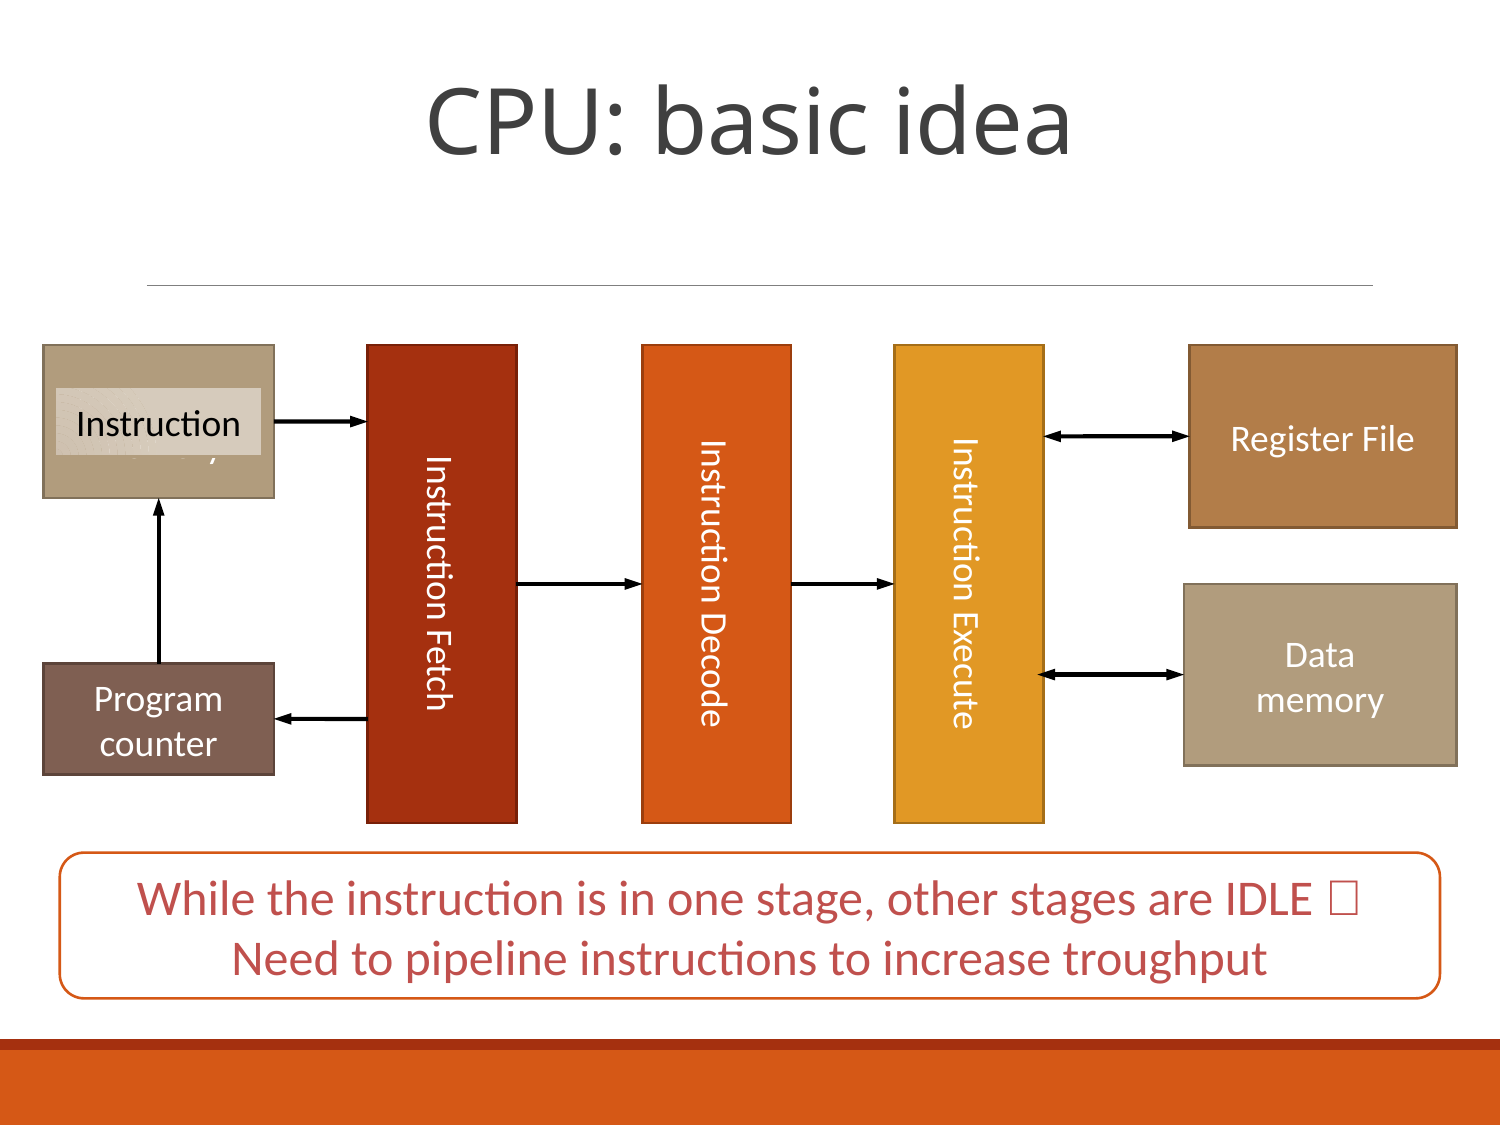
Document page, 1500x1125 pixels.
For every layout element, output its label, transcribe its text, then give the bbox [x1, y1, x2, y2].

text_box Program counter [44, 664, 274, 774]
text_box Instruction Execute [895, 345, 1043, 823]
text_box Instruction [55, 387, 262, 456]
text_box Instruction Decode [642, 345, 791, 823]
text_box Instruction memory [44, 345, 274, 498]
text_box Register File [1190, 345, 1456, 528]
text_box Data memory [1184, 584, 1457, 765]
text_box CPU: basic idea [75, 55, 1425, 196]
text_box Instruction Fetch [368, 345, 516, 823]
text_box While the instruction is in one stage, other stages are IDLE  Need to pipeline instructions to increase troughput [59, 852, 1441, 999]
